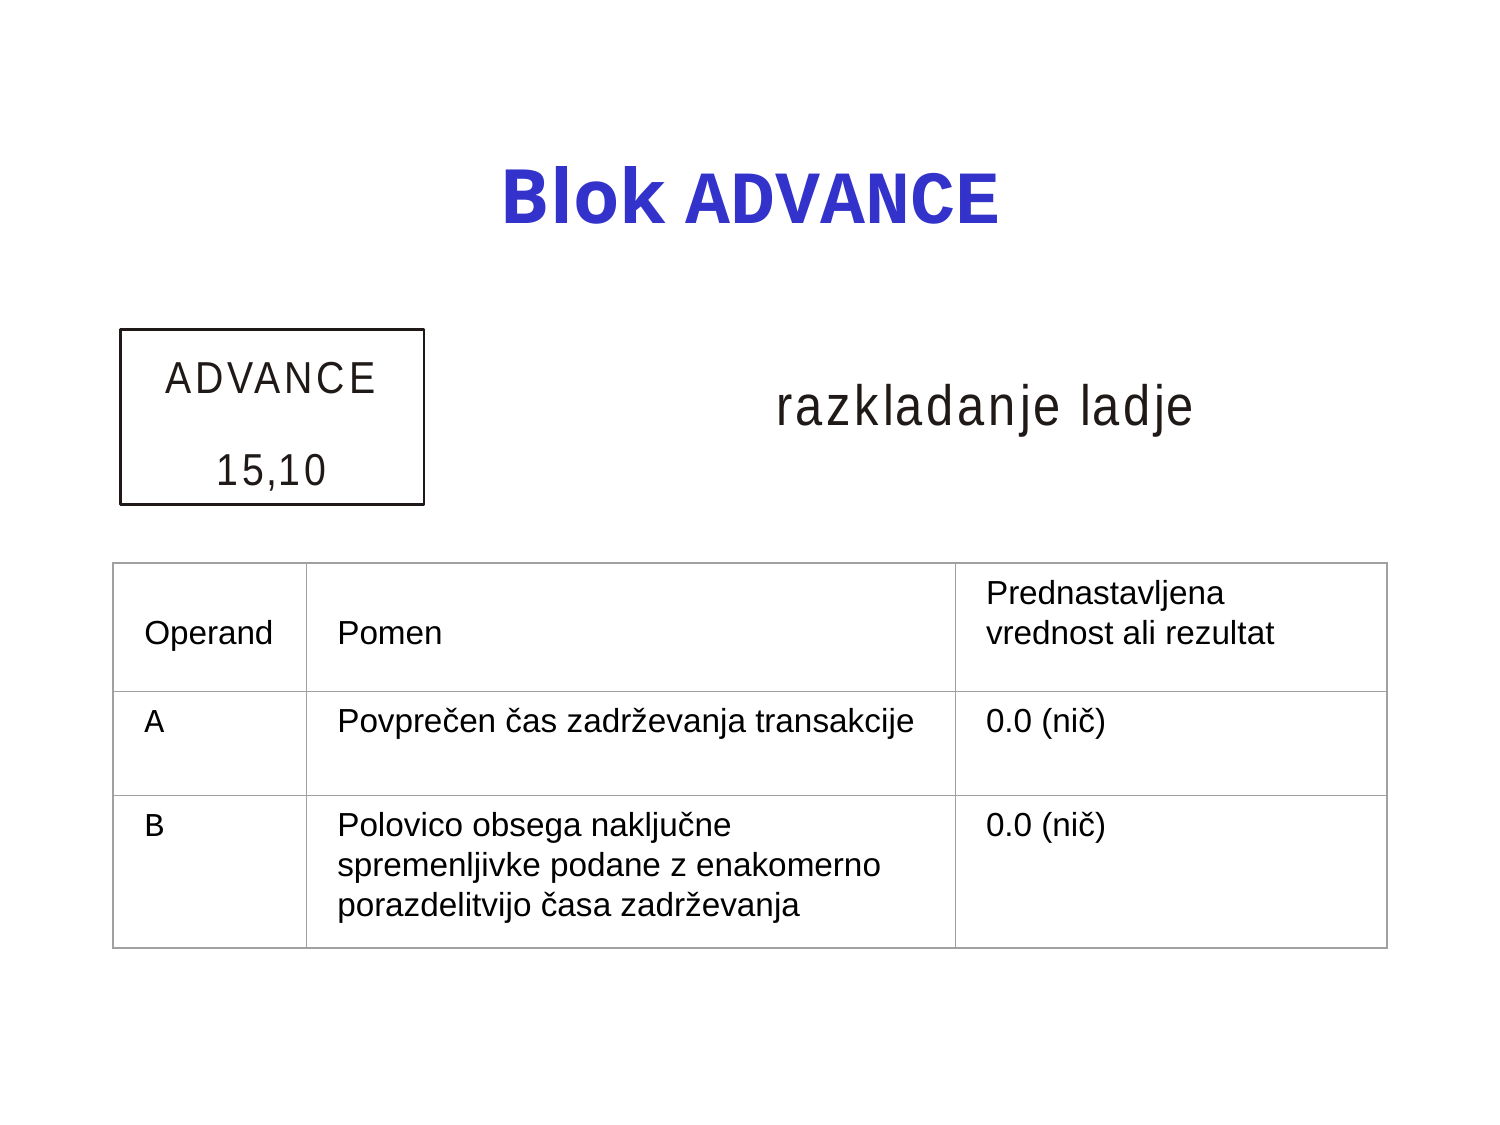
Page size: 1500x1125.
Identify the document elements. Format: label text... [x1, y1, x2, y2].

text_box 0.0 (nič) [971, 692, 1370, 795]
text_box Operand [129, 564, 291, 691]
title Blok ADVANCE [112, 99, 1388, 288]
text_box Povprečen čas zadrževanja transakcije [322, 692, 940, 795]
text_box Polovico obsega naključne spremenljivke podane z enakomerno porazdelitvijo časa zadrževanja [322, 796, 940, 947]
picture [112, 321, 1203, 513]
text_box 0.0 (nič) [971, 796, 1370, 947]
text_box Prednastavljena vrednost ali rezultat [971, 564, 1370, 691]
text_box A [129, 692, 291, 795]
text_box Pomen [322, 564, 940, 691]
text_box B [129, 796, 291, 947]
